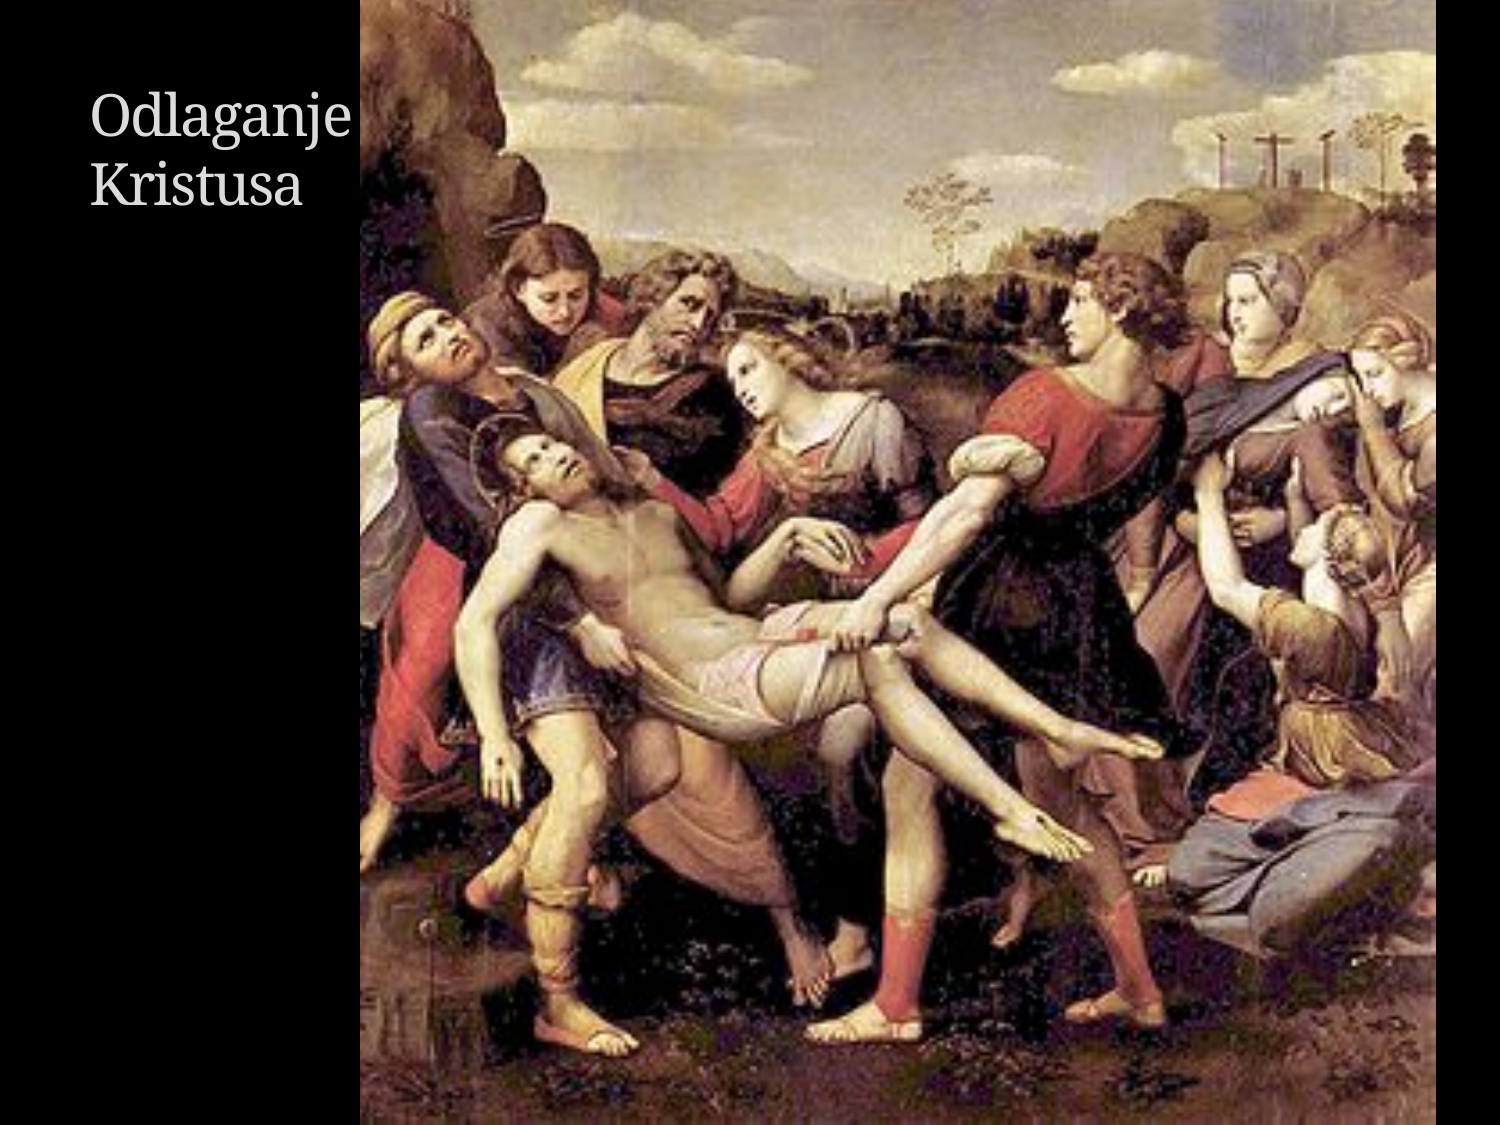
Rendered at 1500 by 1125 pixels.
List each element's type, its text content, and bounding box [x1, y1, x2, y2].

title Odlaganje Kristusa [75, 24, 360, 225]
picture [360, 0, 1436, 1125]
